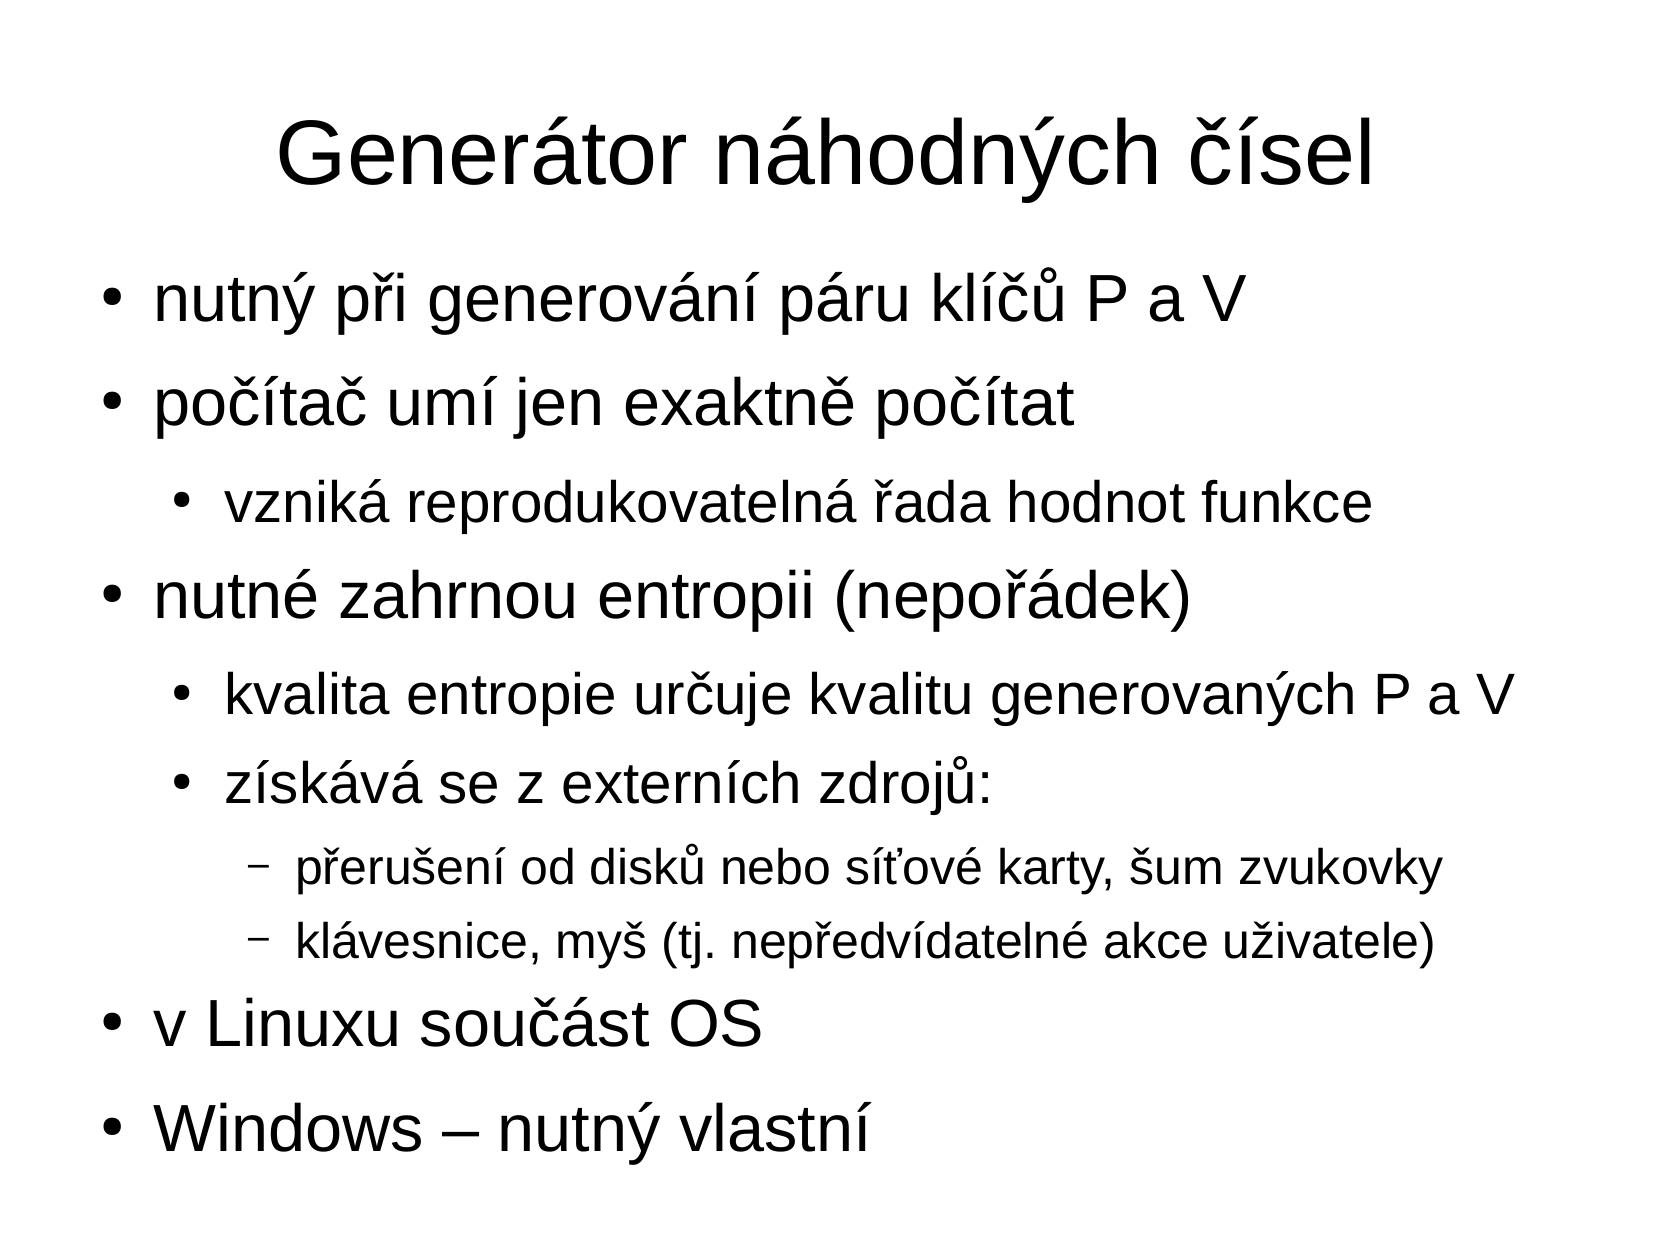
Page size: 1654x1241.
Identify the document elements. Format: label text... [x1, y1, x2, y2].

list nutný při generování páru klíčů P a V počítač umí jen exaktně počítat vzniká reprodukovatelná řada hodnot funkce nutné zahrnou entropii (nepořádek) kvalita entropie určuje kvalitu generovaných P a V získává se z externích zdrojů: přerušení od disků nebo síťové karty, šum zvukovky klávesnice, myš (tj. nepředvídatelné akce uživatele) v Linuxu součást OS Windows – nutný vlastní [82, 260, 1571, 1166]
title Generátor náhodných čísel [82, 56, 1571, 250]
